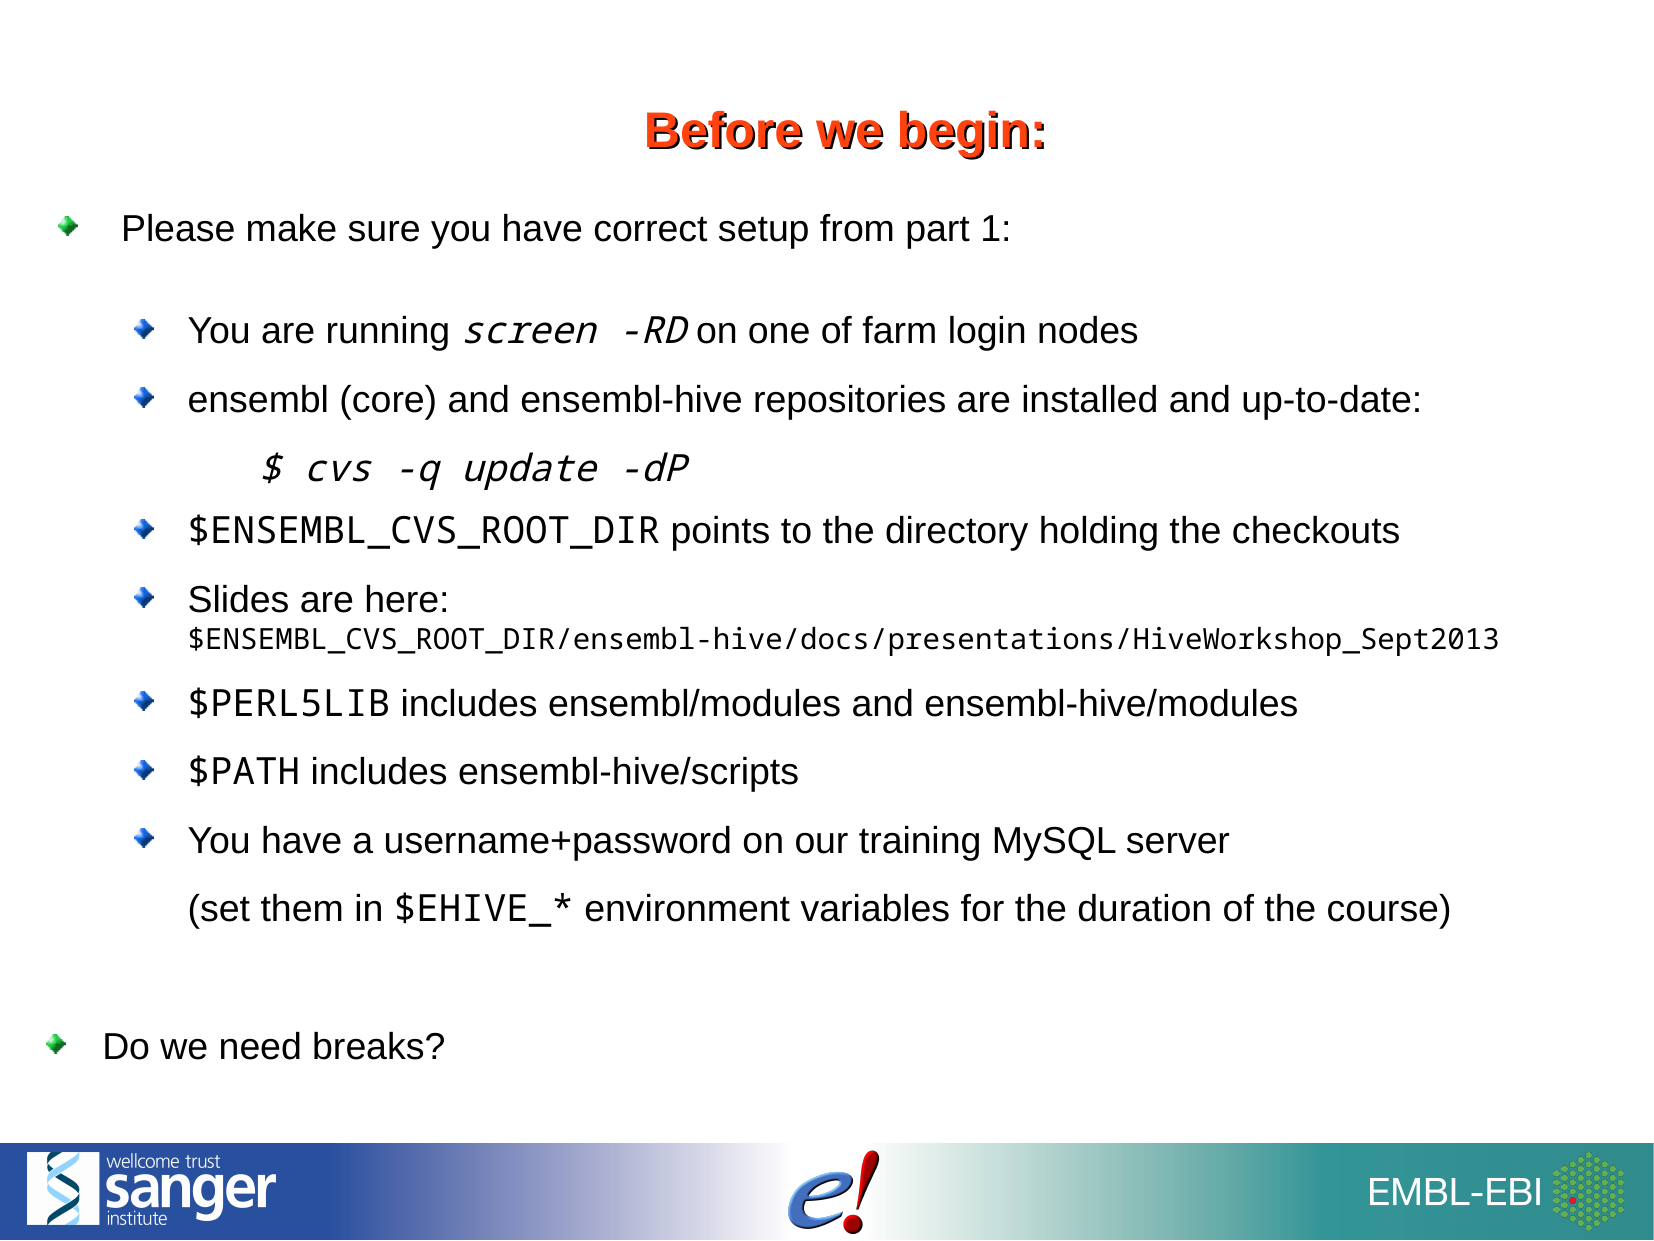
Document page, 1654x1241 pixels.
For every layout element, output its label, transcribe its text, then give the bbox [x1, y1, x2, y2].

list Please make sure you have correct setup from part 1: You are running screen -RD on one of farm login nodes ensembl (core) and ensembl-hive repositories are installed and up-to-date: $ cvs -q update -dP $ENSEMBL_CVS_ROOT_DIR points to the directory holding the checkouts Slides are here: $ENSEMBL_CVS_ROOT_DIR/ensembl-hive/docs/presentations/HiveWorkshop_Sept2013 $PERL5LIB includes ensembl/modules and ensembl-hive/modules $PATH includes ensembl-hive/scripts You have a username+password on our training MySQL server (set them in $EHIVE_* environment variables for the duration of the course) Do we need breaks? [30, 188, 1584, 1147]
title Before we begin: [82, 49, 1571, 173]
picture [0, 1143, 1654, 1240]
